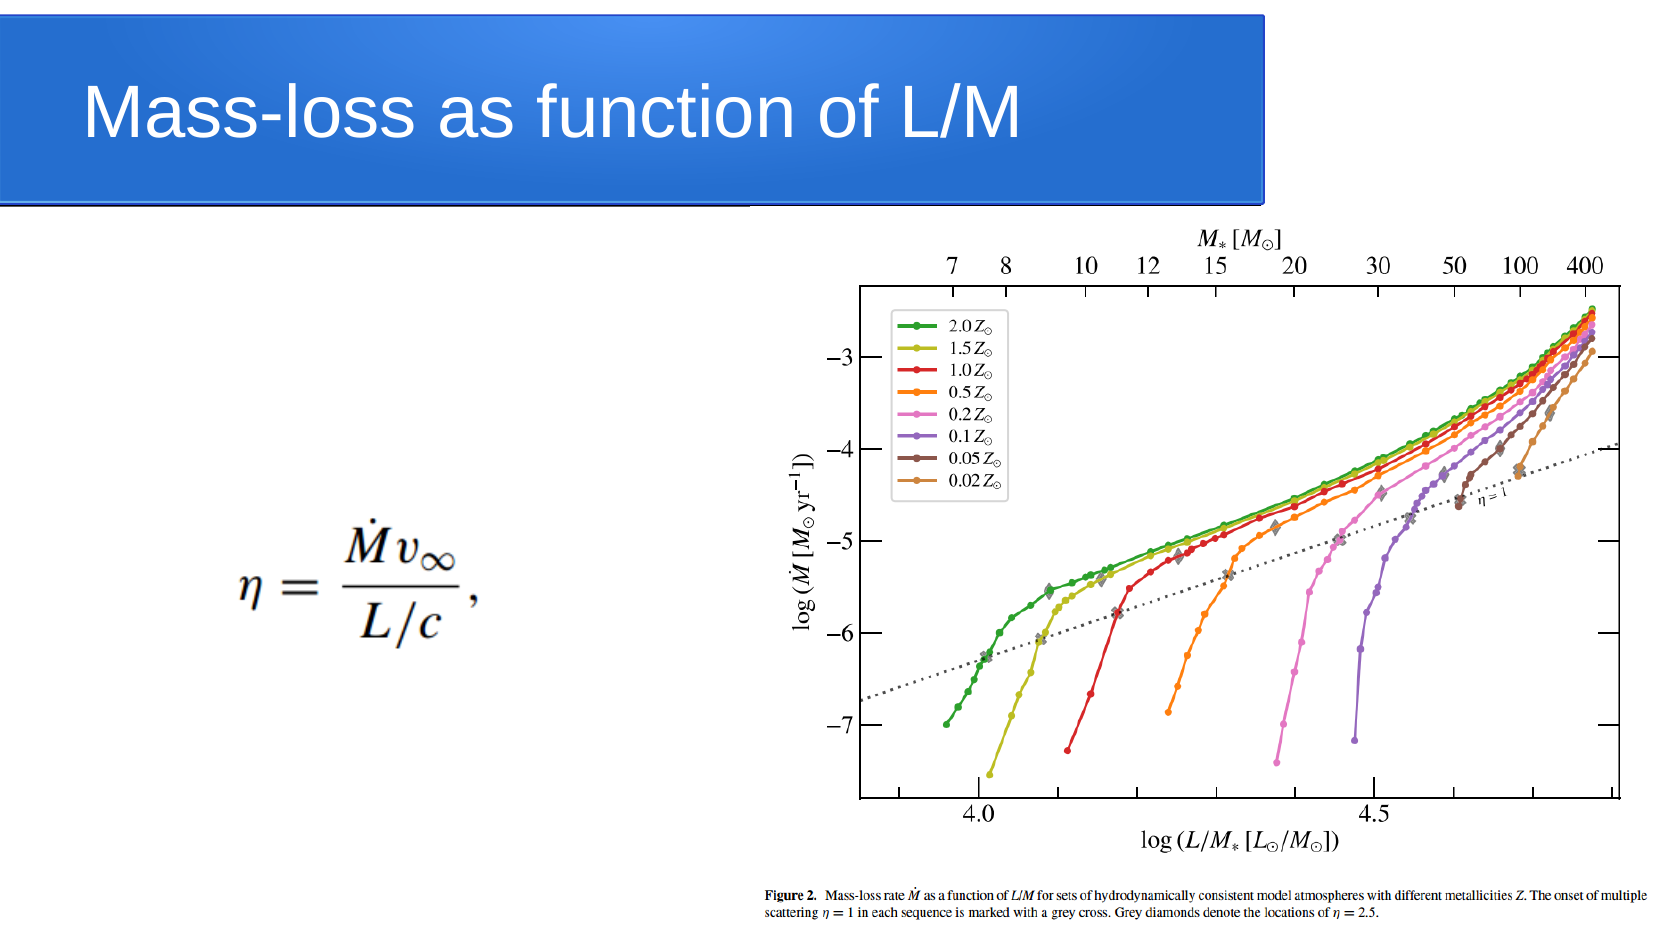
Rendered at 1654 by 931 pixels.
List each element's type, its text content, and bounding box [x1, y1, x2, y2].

title Mass-loss as function of L/M [82, 35, 1235, 189]
picture [750, 206, 1651, 926]
picture [209, 478, 526, 727]
